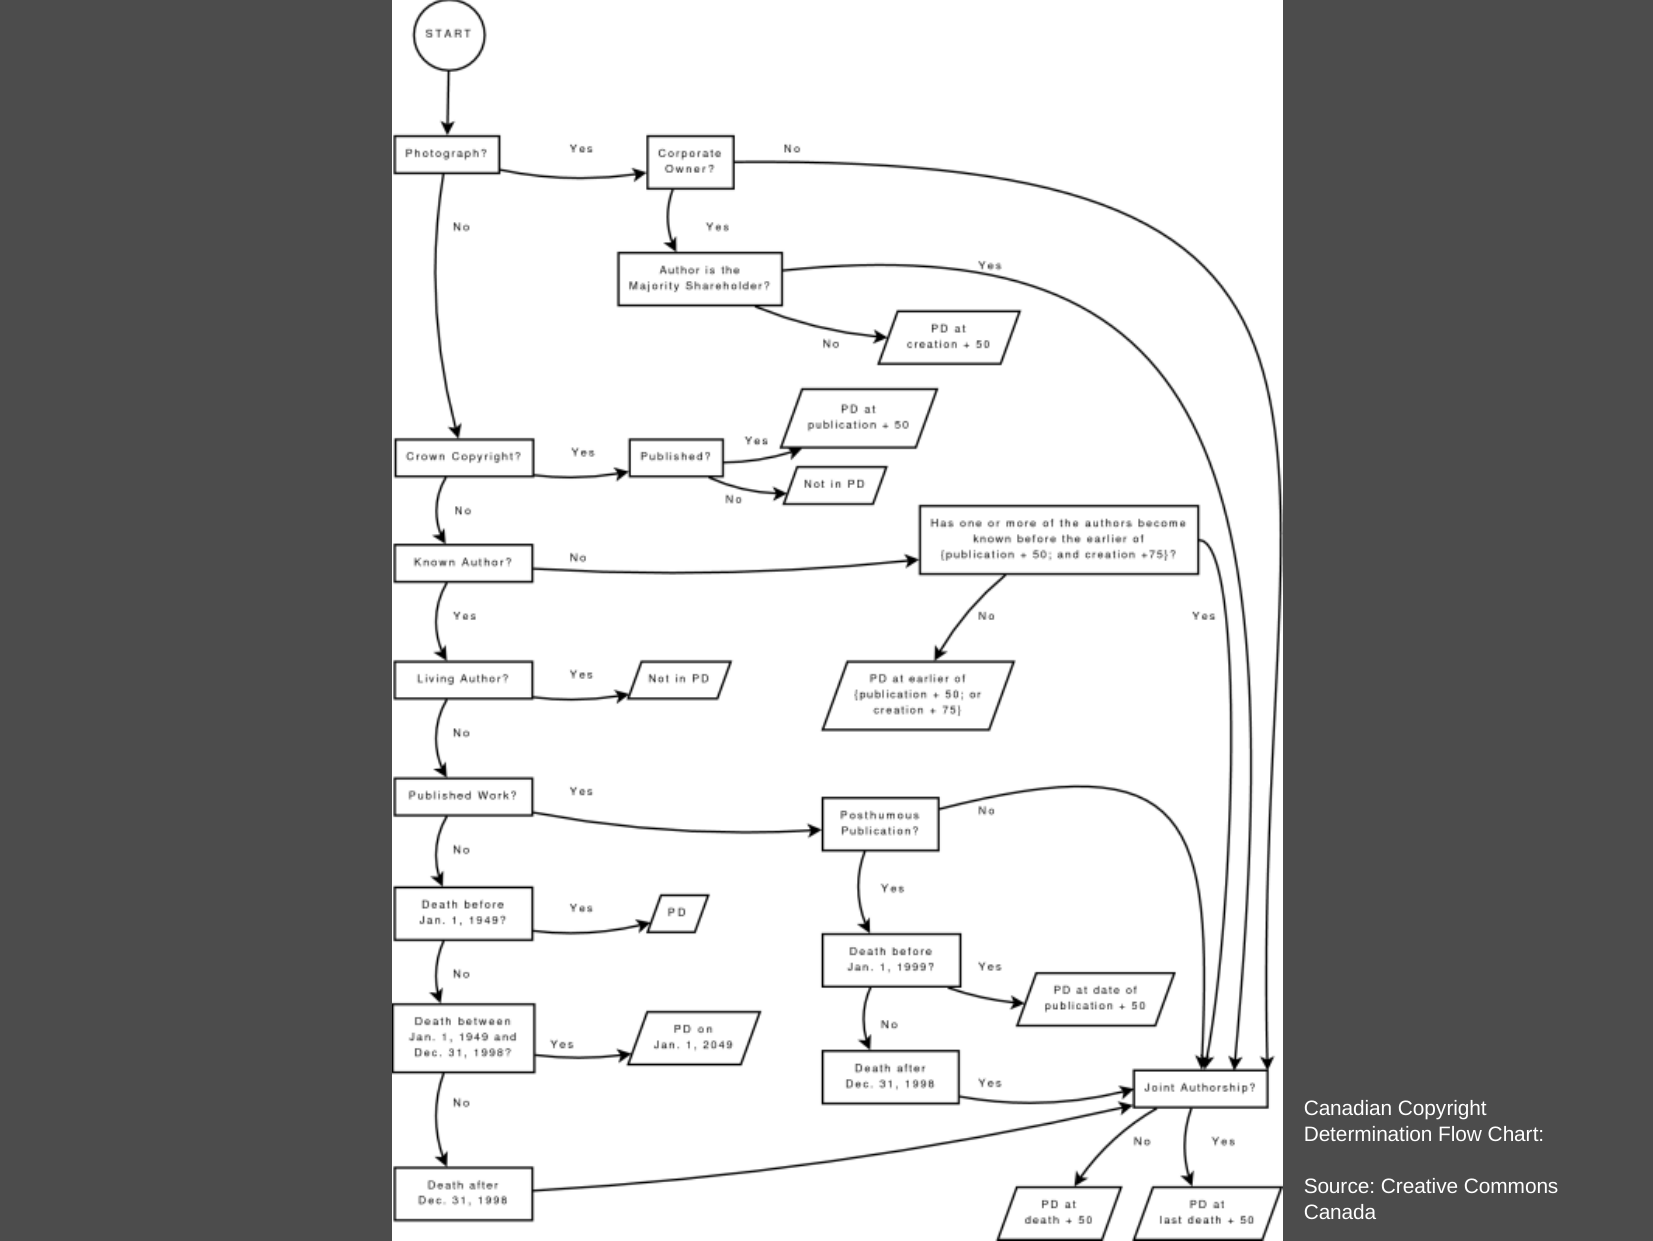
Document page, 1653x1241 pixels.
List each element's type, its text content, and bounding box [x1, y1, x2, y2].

text_box Canadian Copyright Determination Flow Chart: Source: Creative Commons Canada [1289, 1086, 1590, 1232]
picture [392, 0, 1283, 1241]
